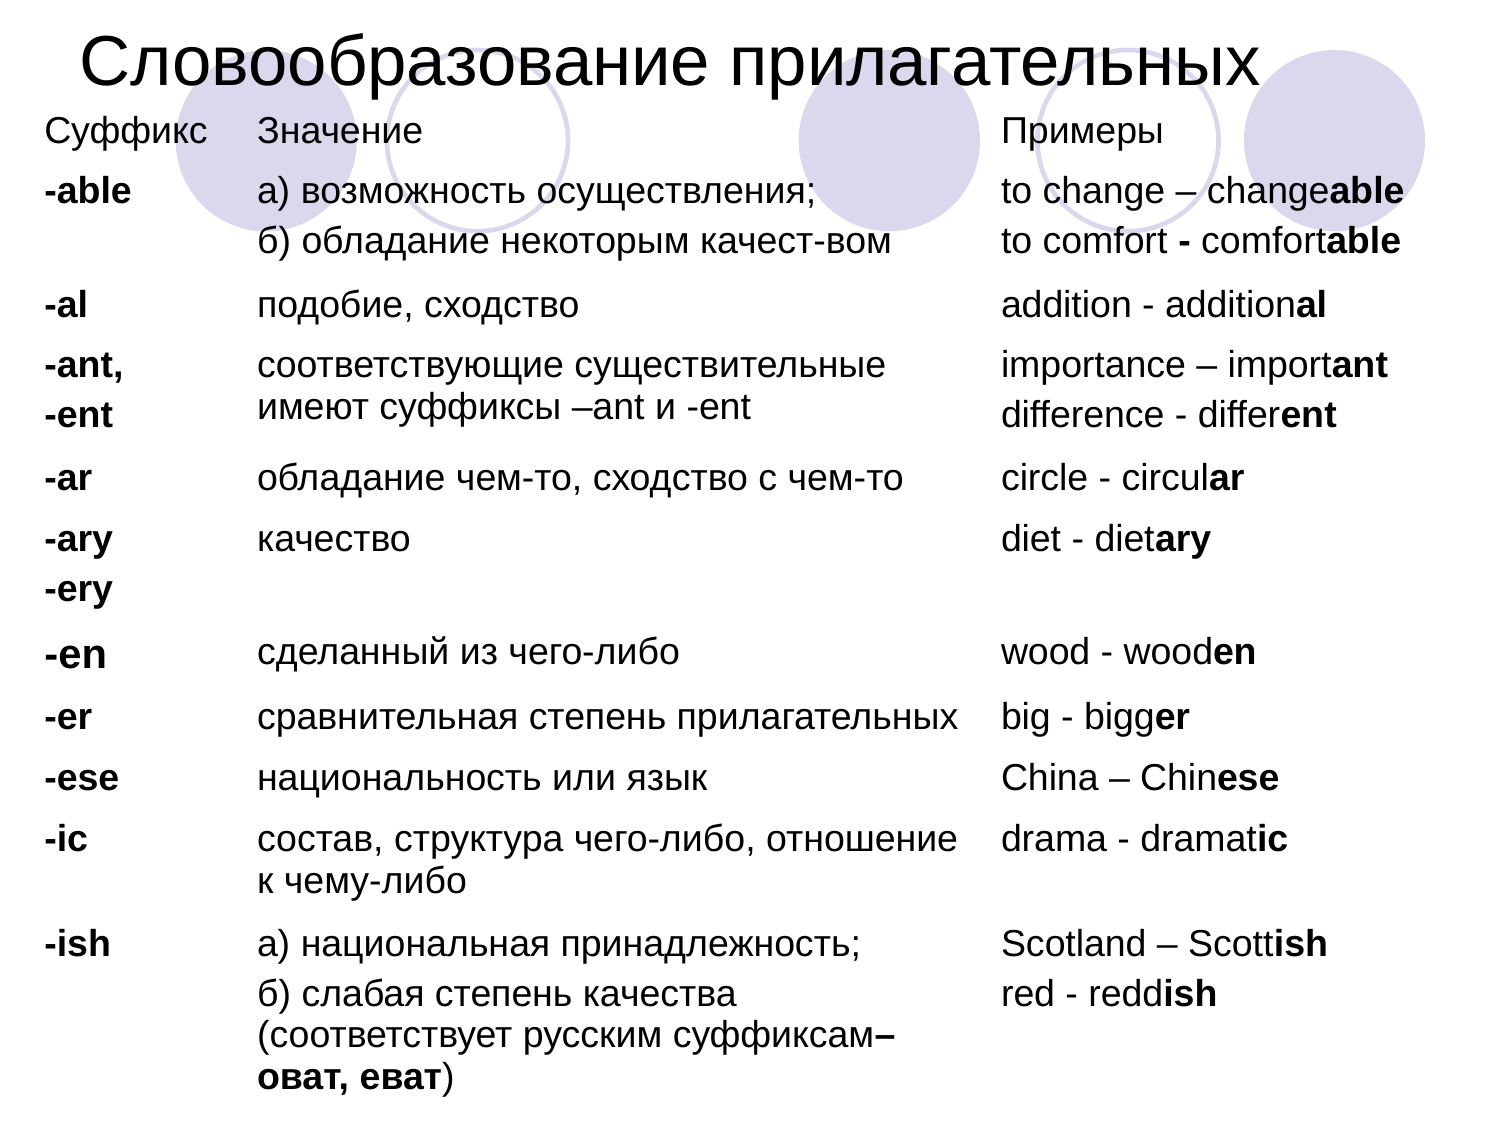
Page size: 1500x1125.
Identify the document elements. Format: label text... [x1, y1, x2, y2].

table_cell big - bigger [986, 689, 1459, 749]
table_cell drama - dramatic [986, 810, 1459, 915]
table_cell -er [29, 689, 242, 749]
table_cell состав, структура чего-либо, отношение к чему-либо [242, 810, 986, 915]
table_cell сделанный из чего-либо [242, 623, 986, 689]
table_cell diet - dietary [986, 510, 1459, 623]
table_cell addition - additional [986, 276, 1459, 336]
table_cell подобие, сходство [242, 276, 986, 336]
table_header Примеры [986, 102, 1459, 162]
table_cell cоответствующие существительные имеют суффиксы –ant и -ent [242, 336, 986, 449]
table_cell сравнительная степень прилагательных [242, 689, 986, 749]
table_cell Scotland – Scottish red - reddish [986, 915, 1459, 1118]
table_cell а) национальная принадлежность; б) слабая степень качества (соответствует русским суффиксам–оват, еват) [242, 915, 986, 1118]
table_cell -ant, -ent [29, 336, 242, 449]
table_cell качество [242, 510, 986, 623]
table_cell China – Chinese [986, 749, 1459, 810]
table_cell -al [29, 276, 242, 336]
table_cell -ish [29, 915, 242, 1118]
table_cell -ic [29, 810, 242, 915]
table_cell -ar [29, 449, 242, 510]
table_cell wood - wooden [986, 623, 1459, 689]
table_header Суффикс [29, 102, 242, 162]
table_cell -ese [29, 749, 242, 810]
table_cell -able [29, 162, 242, 276]
table_cell обладание чем-то, сходство с чем-то [242, 449, 986, 510]
table_cell а) возможность осуществления; б) обладание некоторым качест-вом [242, 162, 986, 276]
table_cell importance – important difference - different [986, 336, 1459, 449]
title Словообразование прилагательных [64, 0, 1415, 102]
table_cell to change – changeable to comfort - comfortable [986, 162, 1459, 276]
table_header Значение [242, 102, 986, 162]
table_cell circle - circular [986, 449, 1459, 510]
table_cell -en [29, 623, 242, 689]
table_cell -ary -ery [29, 510, 242, 623]
table_cell национальность или язык [242, 749, 986, 810]
